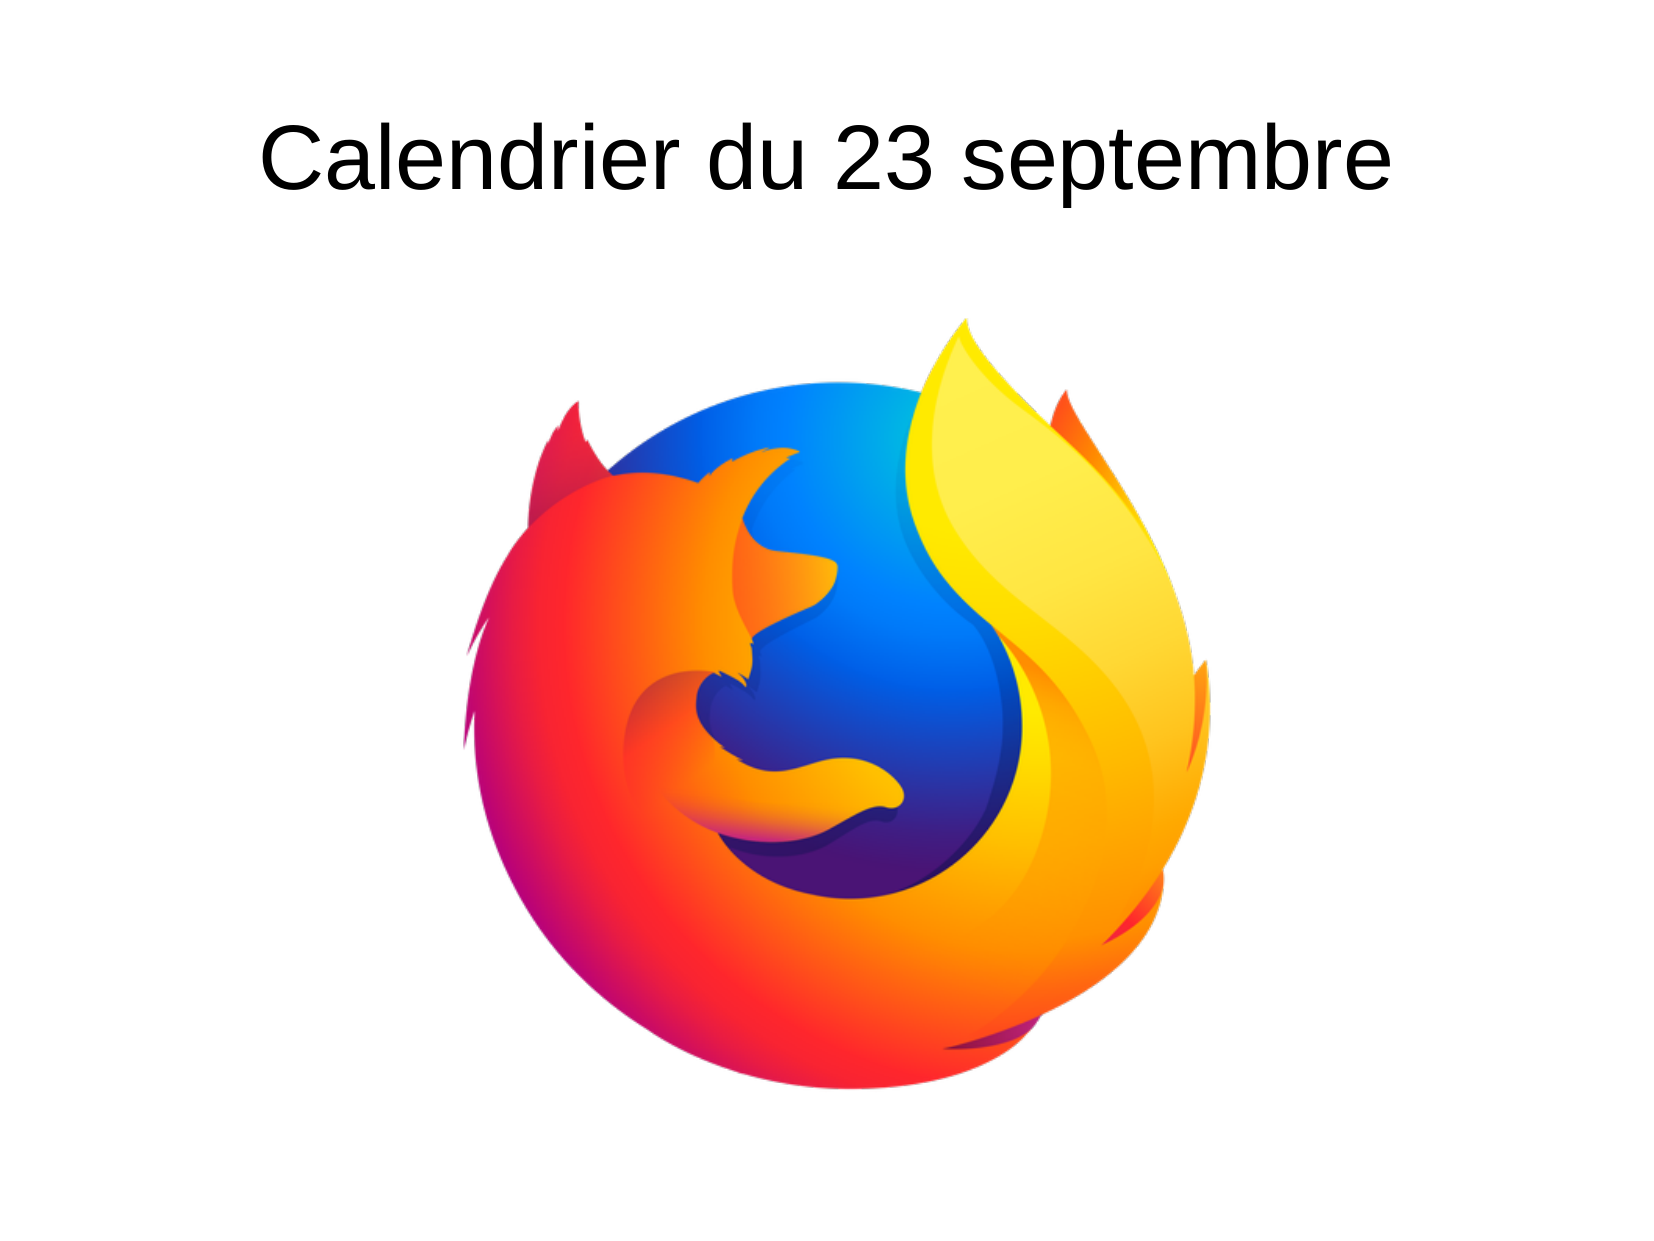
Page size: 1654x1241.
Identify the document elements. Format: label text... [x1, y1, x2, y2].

title Calendrier du 23 septembre [82, 49, 1571, 257]
picture [437, 318, 1237, 1119]
